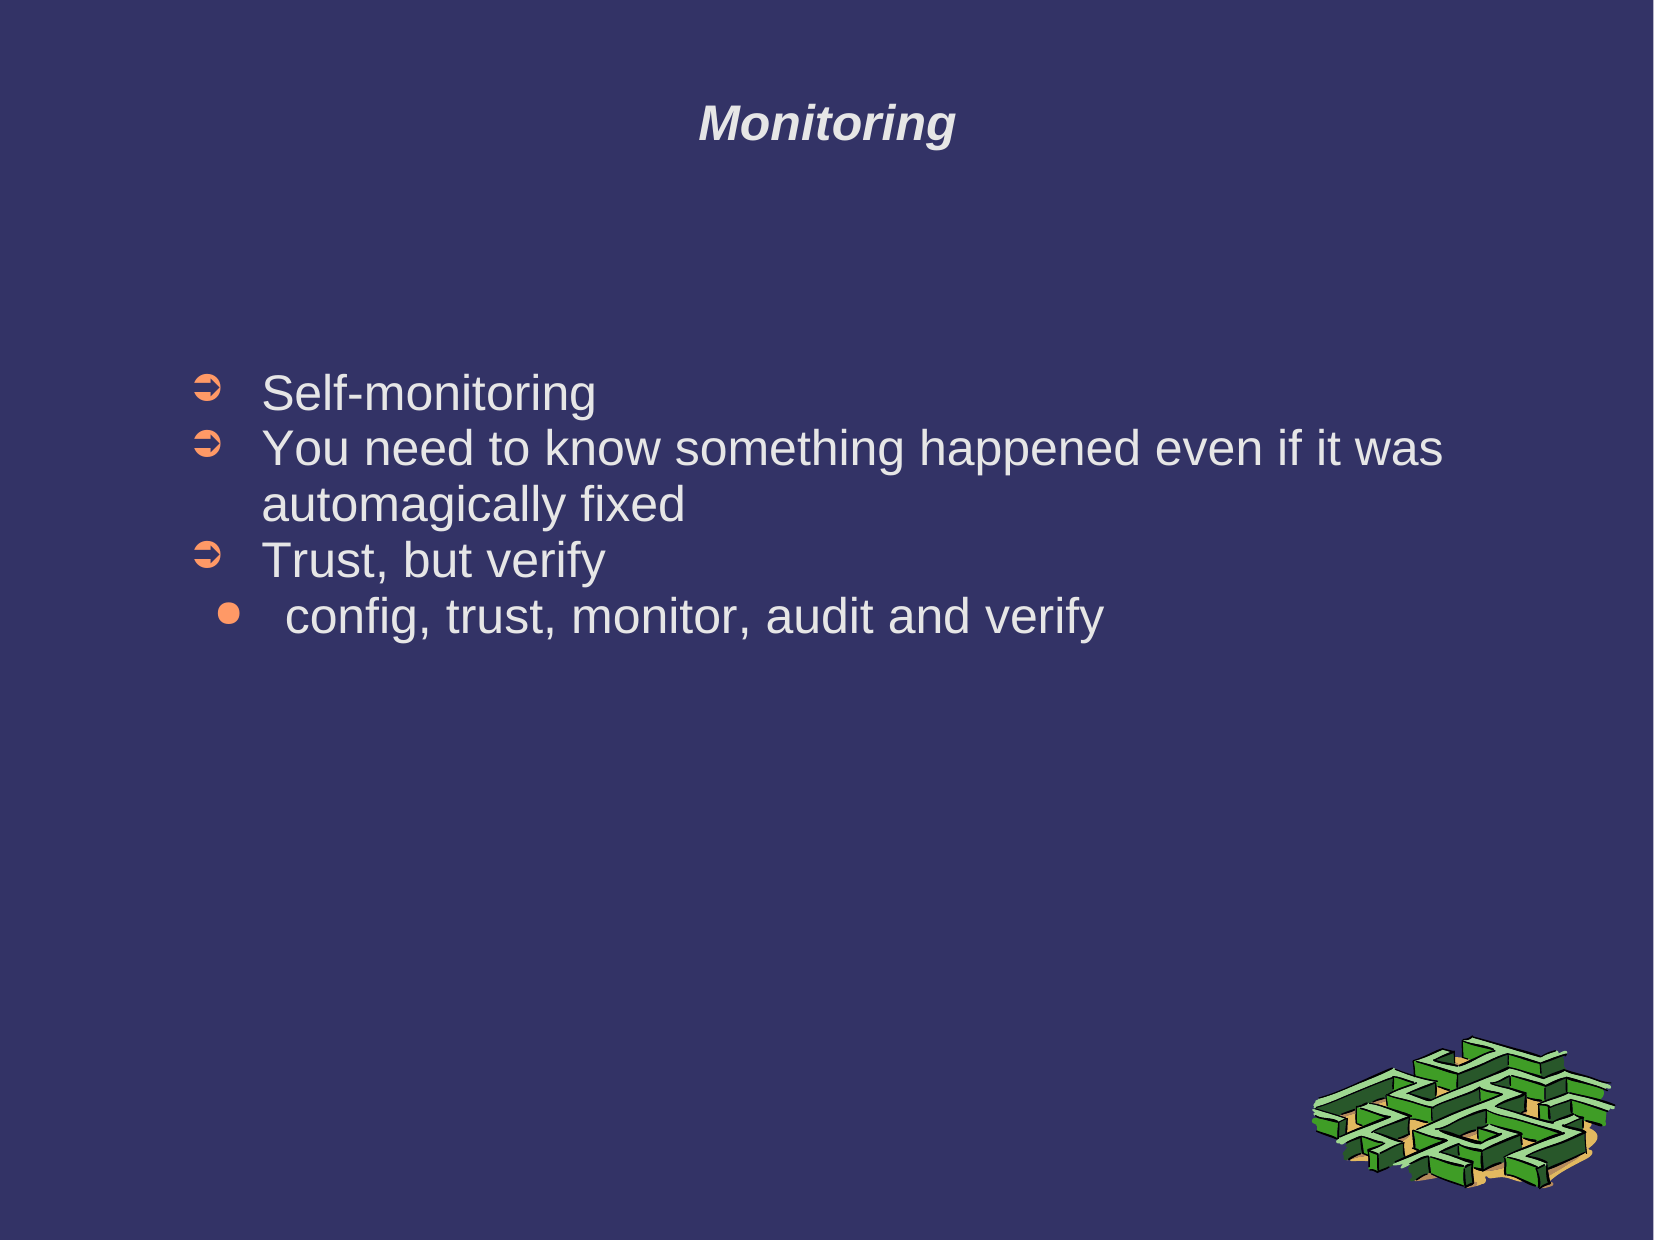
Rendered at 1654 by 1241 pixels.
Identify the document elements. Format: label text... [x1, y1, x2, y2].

list Self-monitoring You need to know something happened even if it was automagically fixed Trust, but verify config, trust, monitor, audit and verify [178, 364, 1570, 1085]
title Monitoring [121, 19, 1534, 227]
